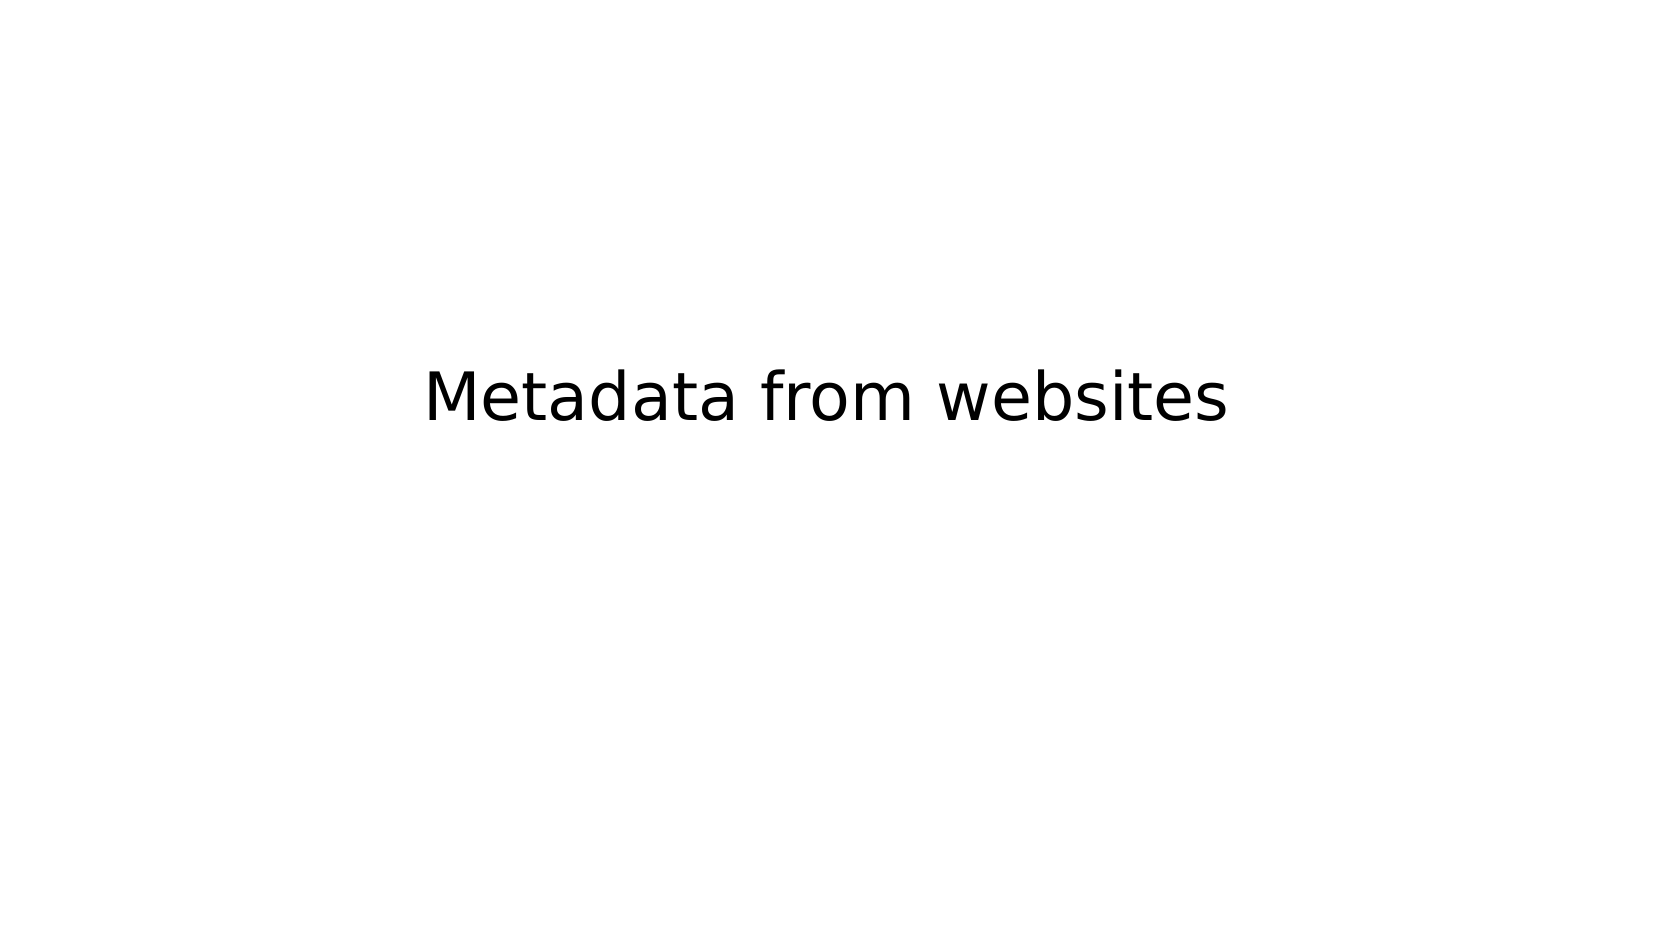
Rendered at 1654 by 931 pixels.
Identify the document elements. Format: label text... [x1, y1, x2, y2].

subtitle Metadata from websites [82, 37, 1571, 757]
